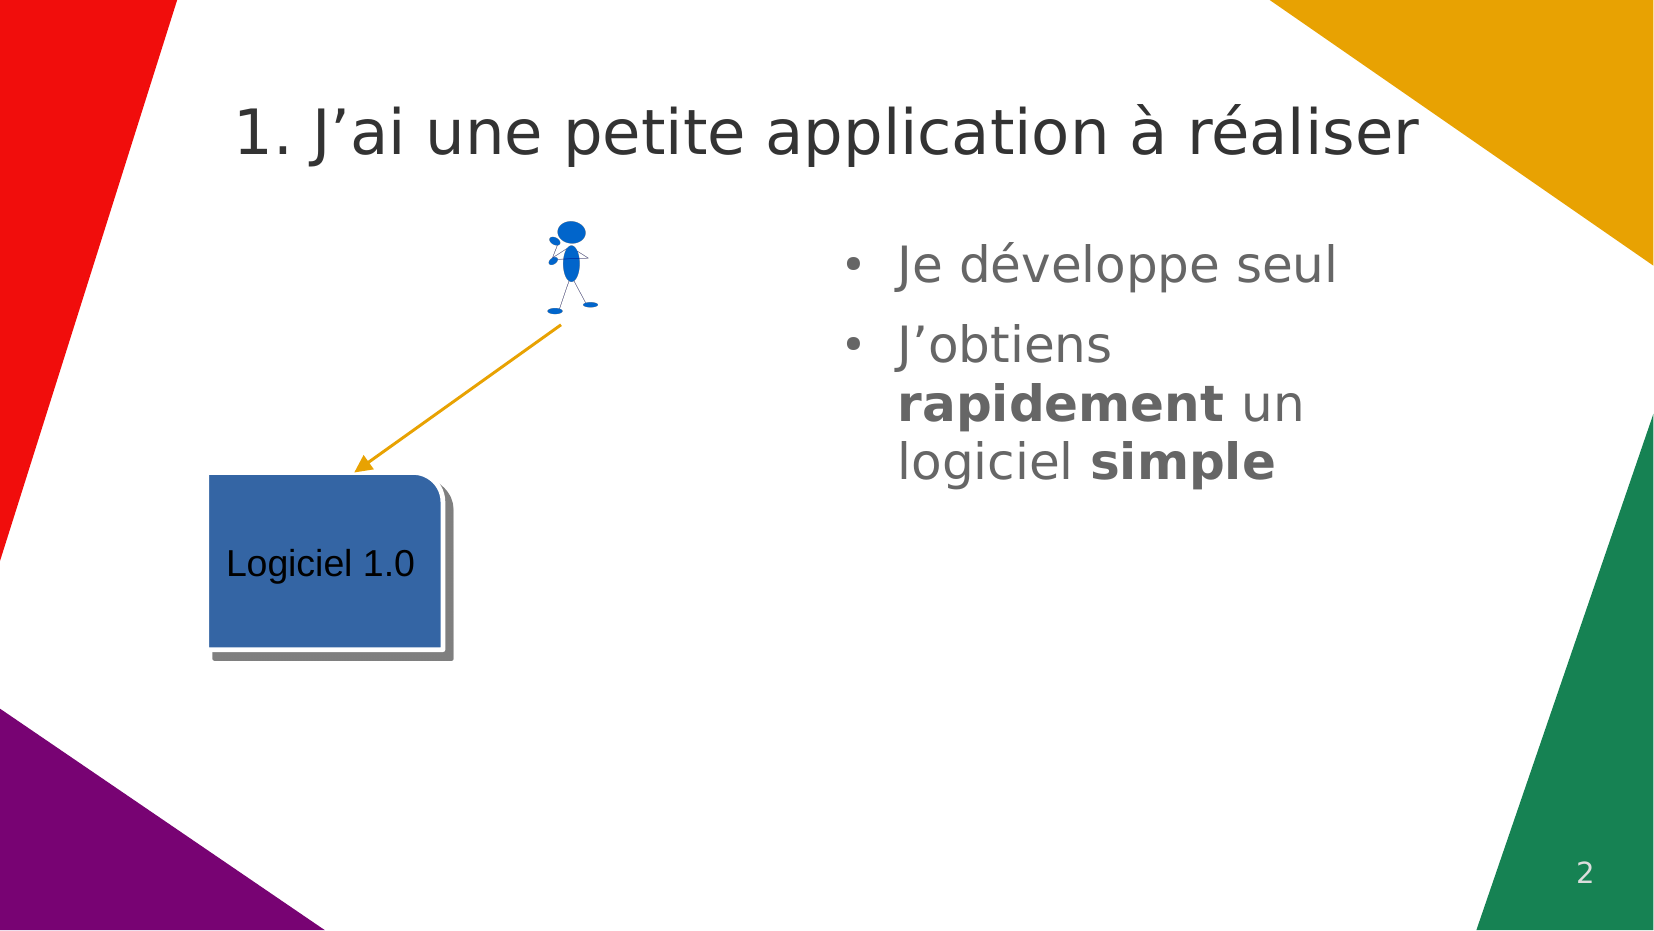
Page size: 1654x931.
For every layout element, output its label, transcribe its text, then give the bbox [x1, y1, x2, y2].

text_box Logiciel 1.0 [206, 472, 443, 650]
picture [531, 206, 617, 325]
title 1. J’ai une petite application à réaliser [118, 59, 1536, 207]
list Je développe seul J’obtiens rapidement un logiciel simple [826, 236, 1418, 827]
